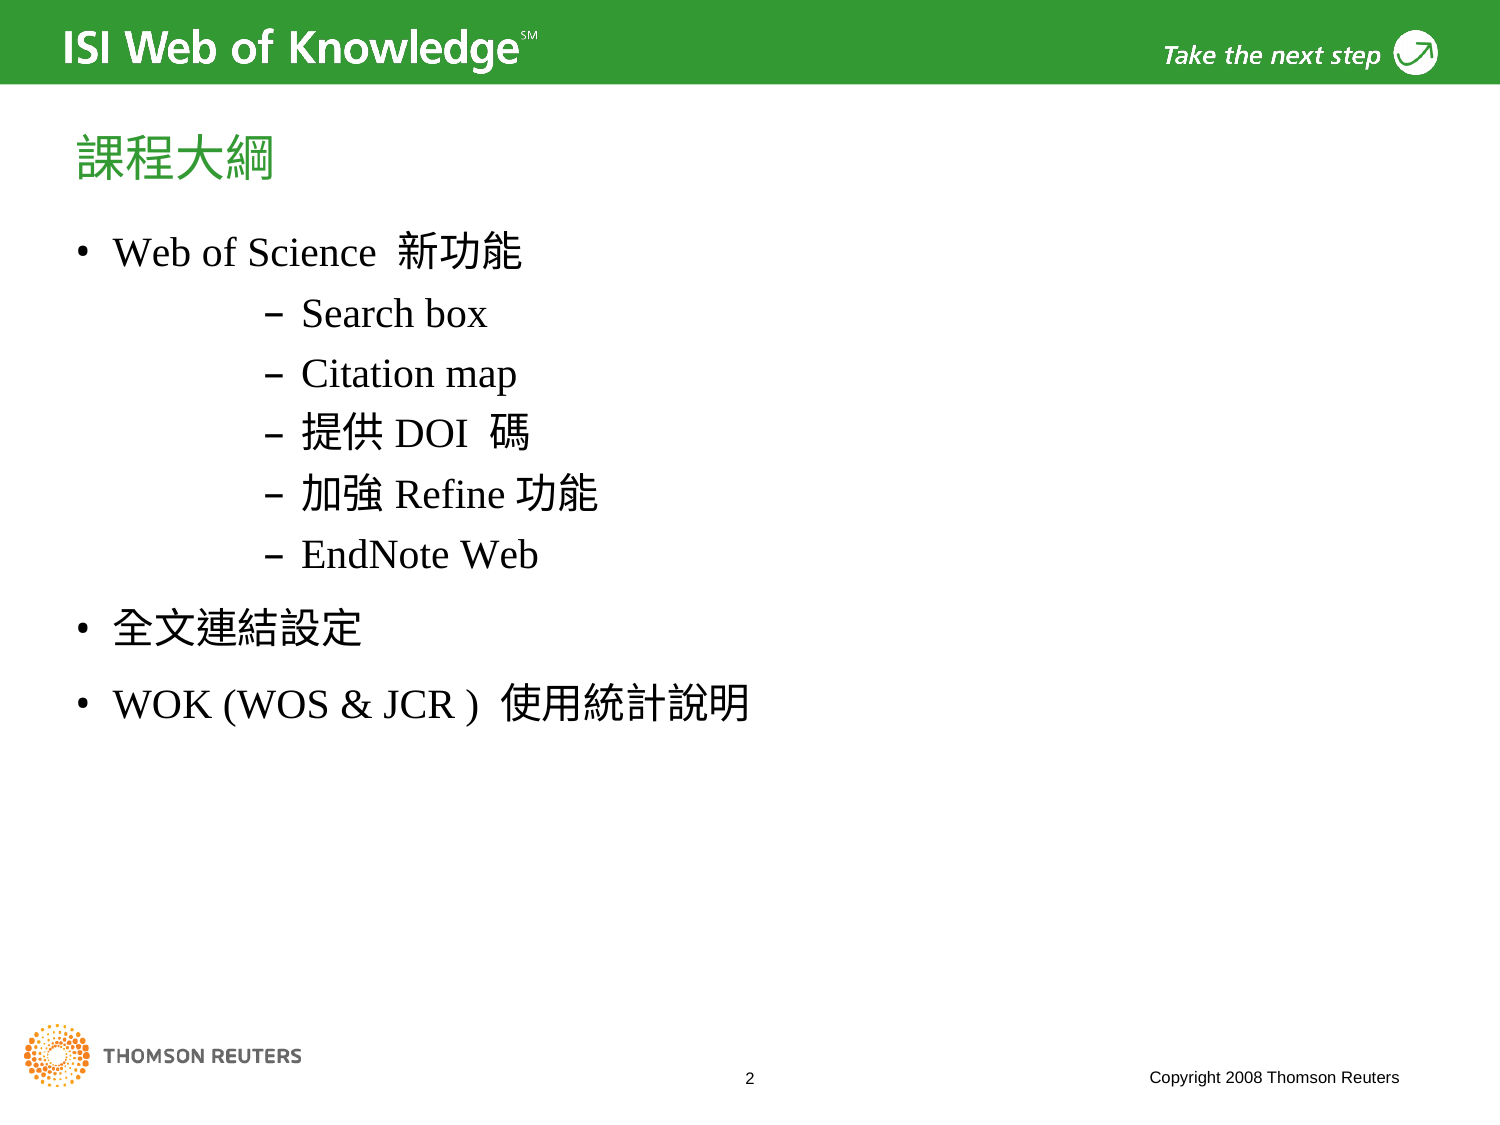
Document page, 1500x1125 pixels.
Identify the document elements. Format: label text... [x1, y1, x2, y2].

list Web of Science 新功能 Search box Citation map 提供DOI 碼 加強Refine功能 EndNote Web 全文連結設定 WOK (WOS & JCR ) 使用統計說明 [75, 224, 1426, 975]
title 課程大綱 [75, 111, 1426, 187]
